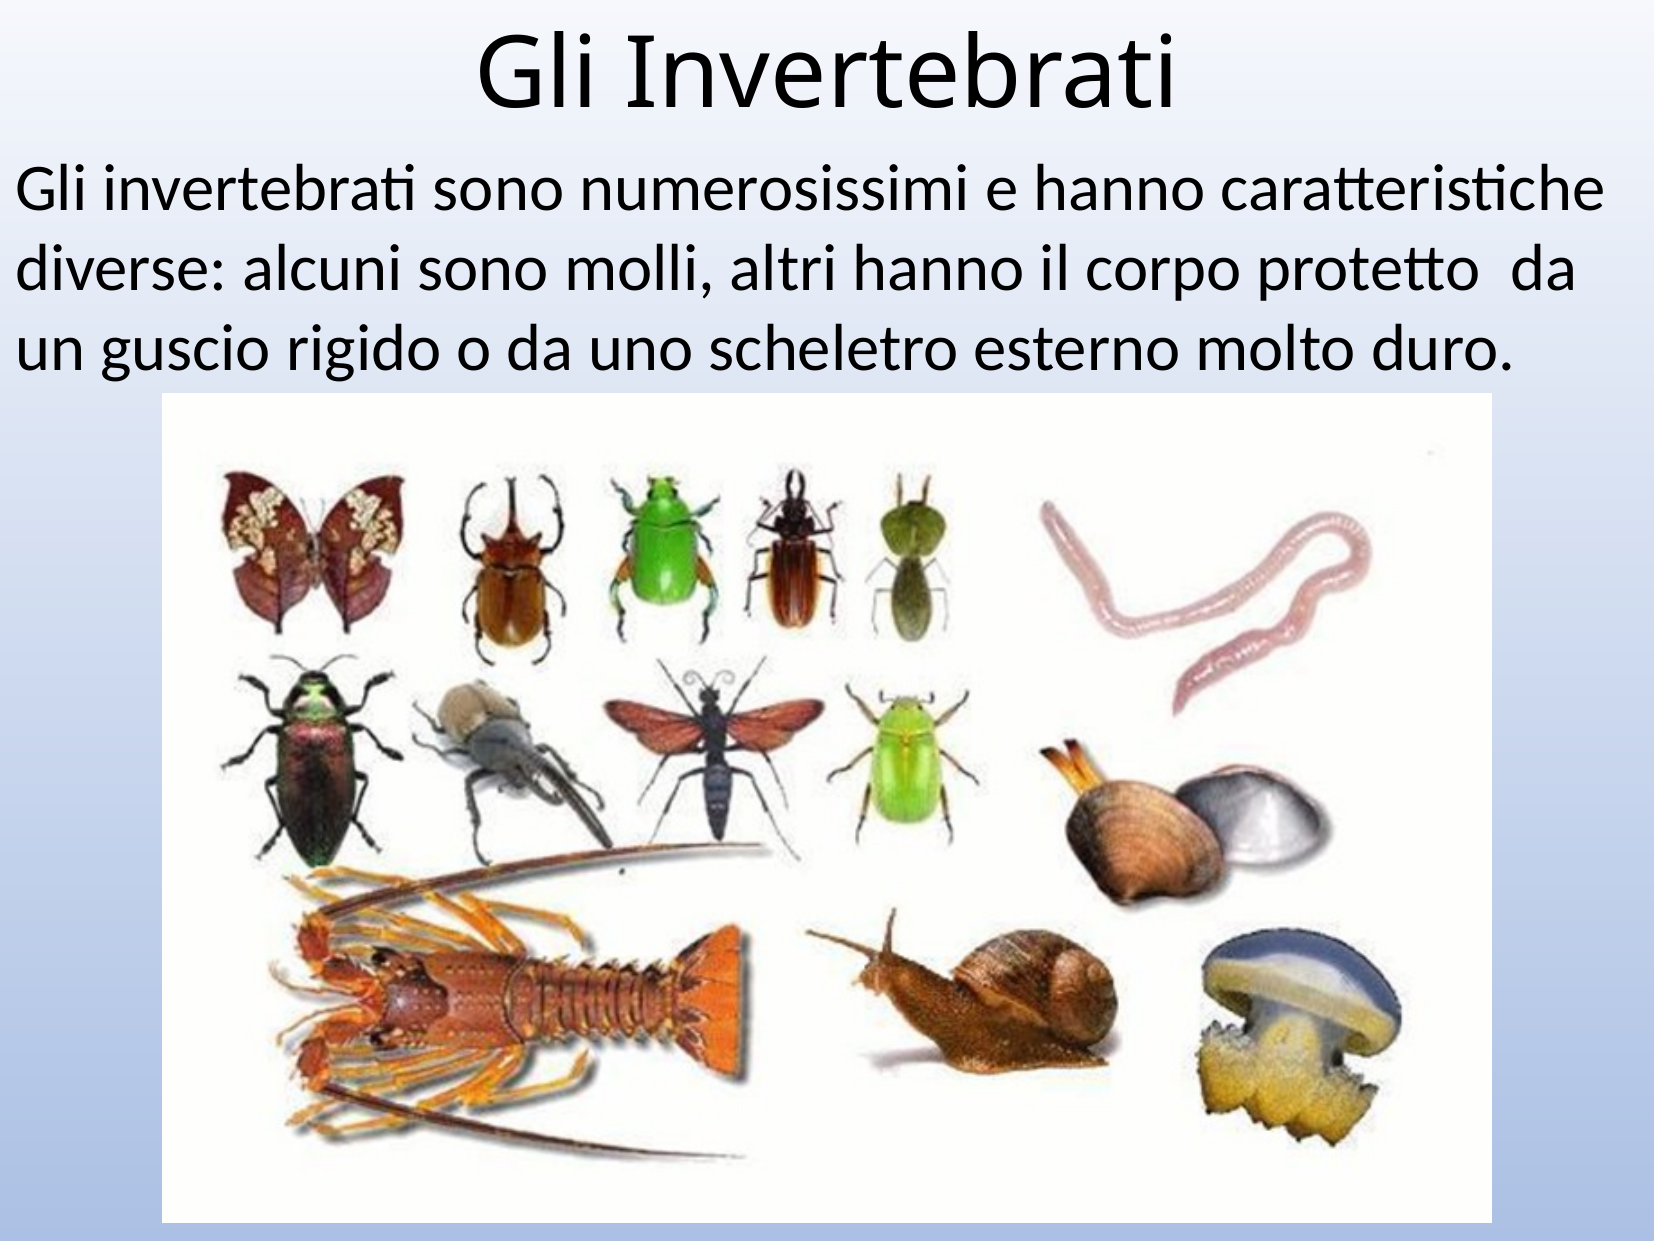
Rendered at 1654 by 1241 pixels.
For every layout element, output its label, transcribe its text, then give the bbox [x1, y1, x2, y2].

text_box Gli Invertebrati [0, 0, 1654, 136]
picture [162, 393, 1492, 1223]
text_box Gli invertebrati sono numerosissimi e hanno caratteristiche diverse: alcuni sono molli, altri hanno il corpo protetto da un guscio rigido o da uno scheletro esterno molto duro. [0, 136, 1654, 394]
